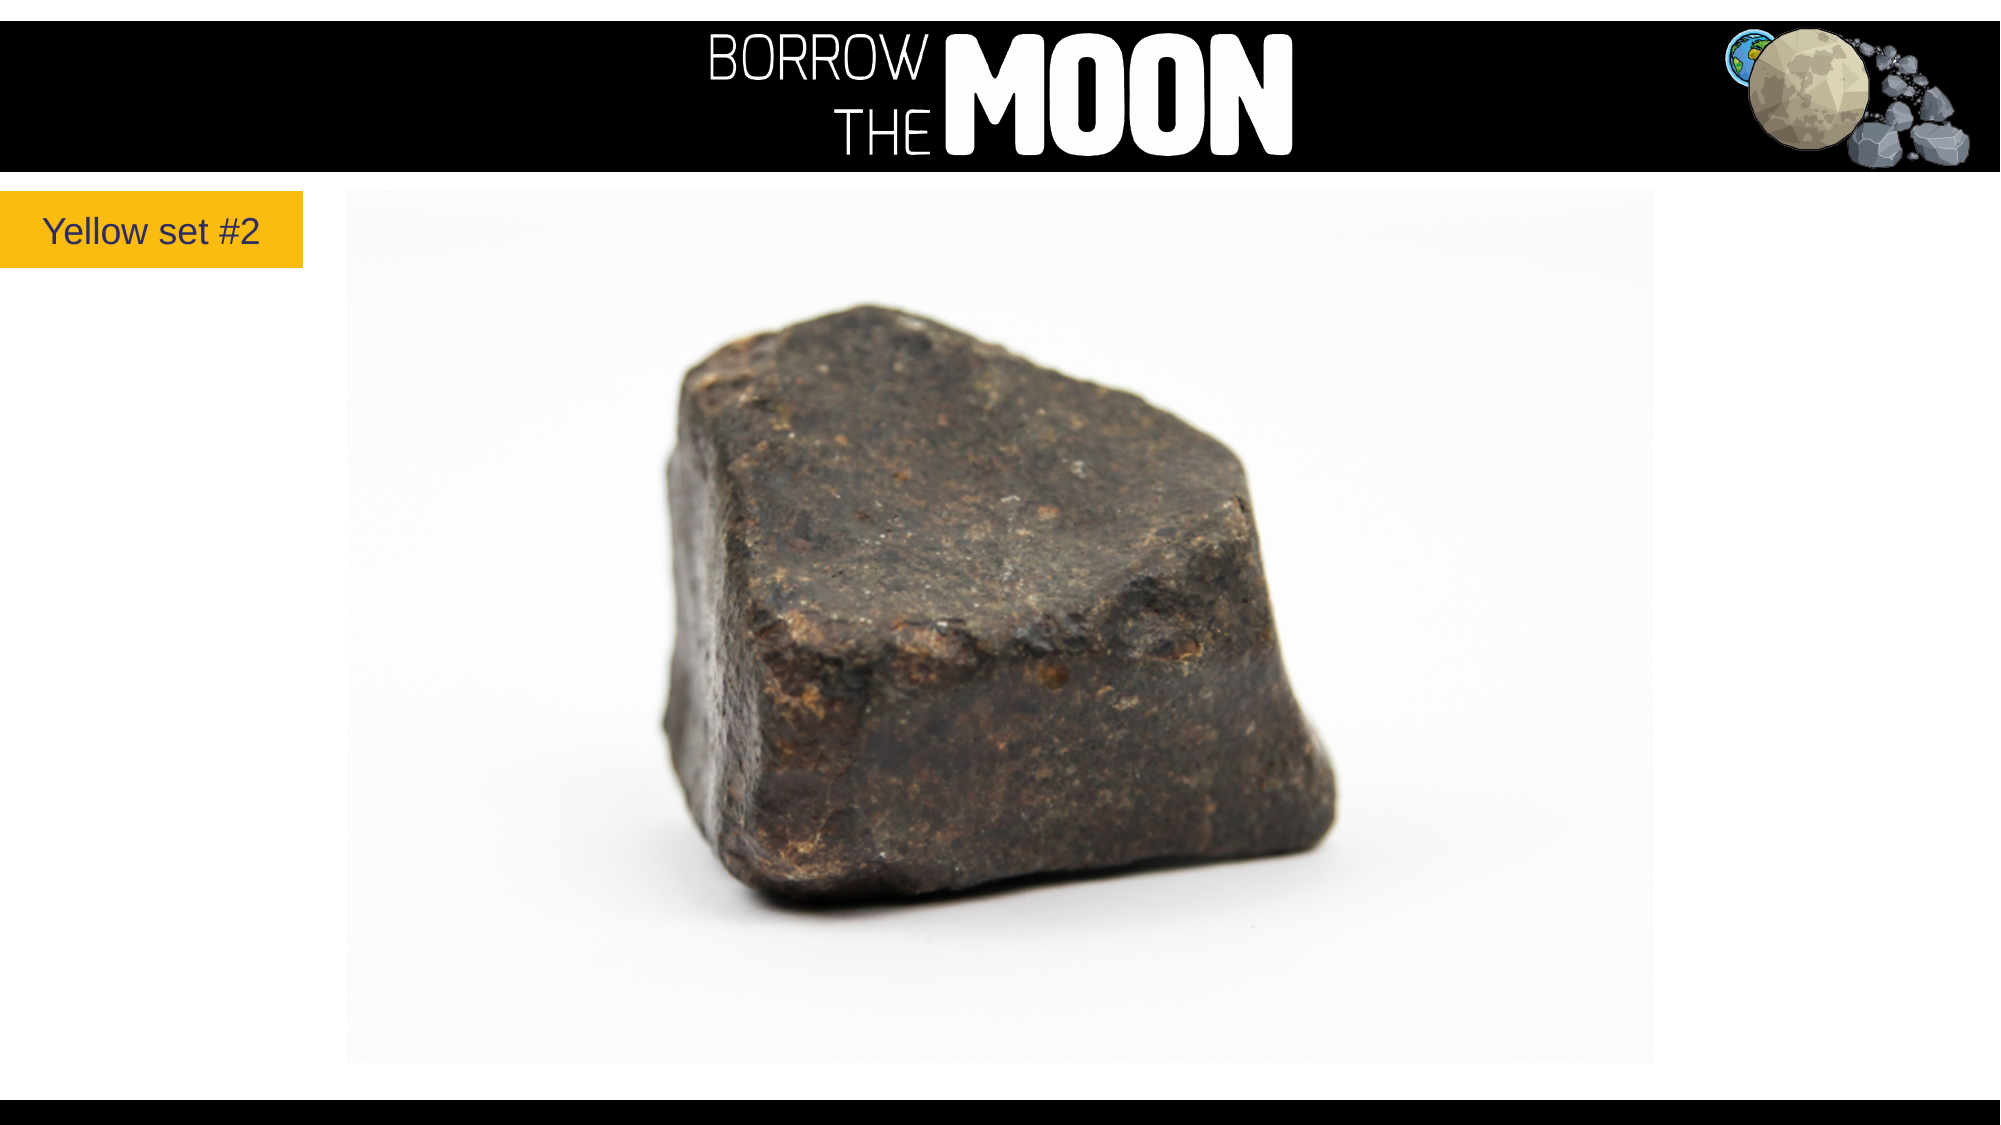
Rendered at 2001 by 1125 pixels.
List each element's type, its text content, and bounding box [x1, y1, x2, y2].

picture [346, 190, 1654, 1063]
text_box Yellow set #2 [0, 191, 303, 268]
